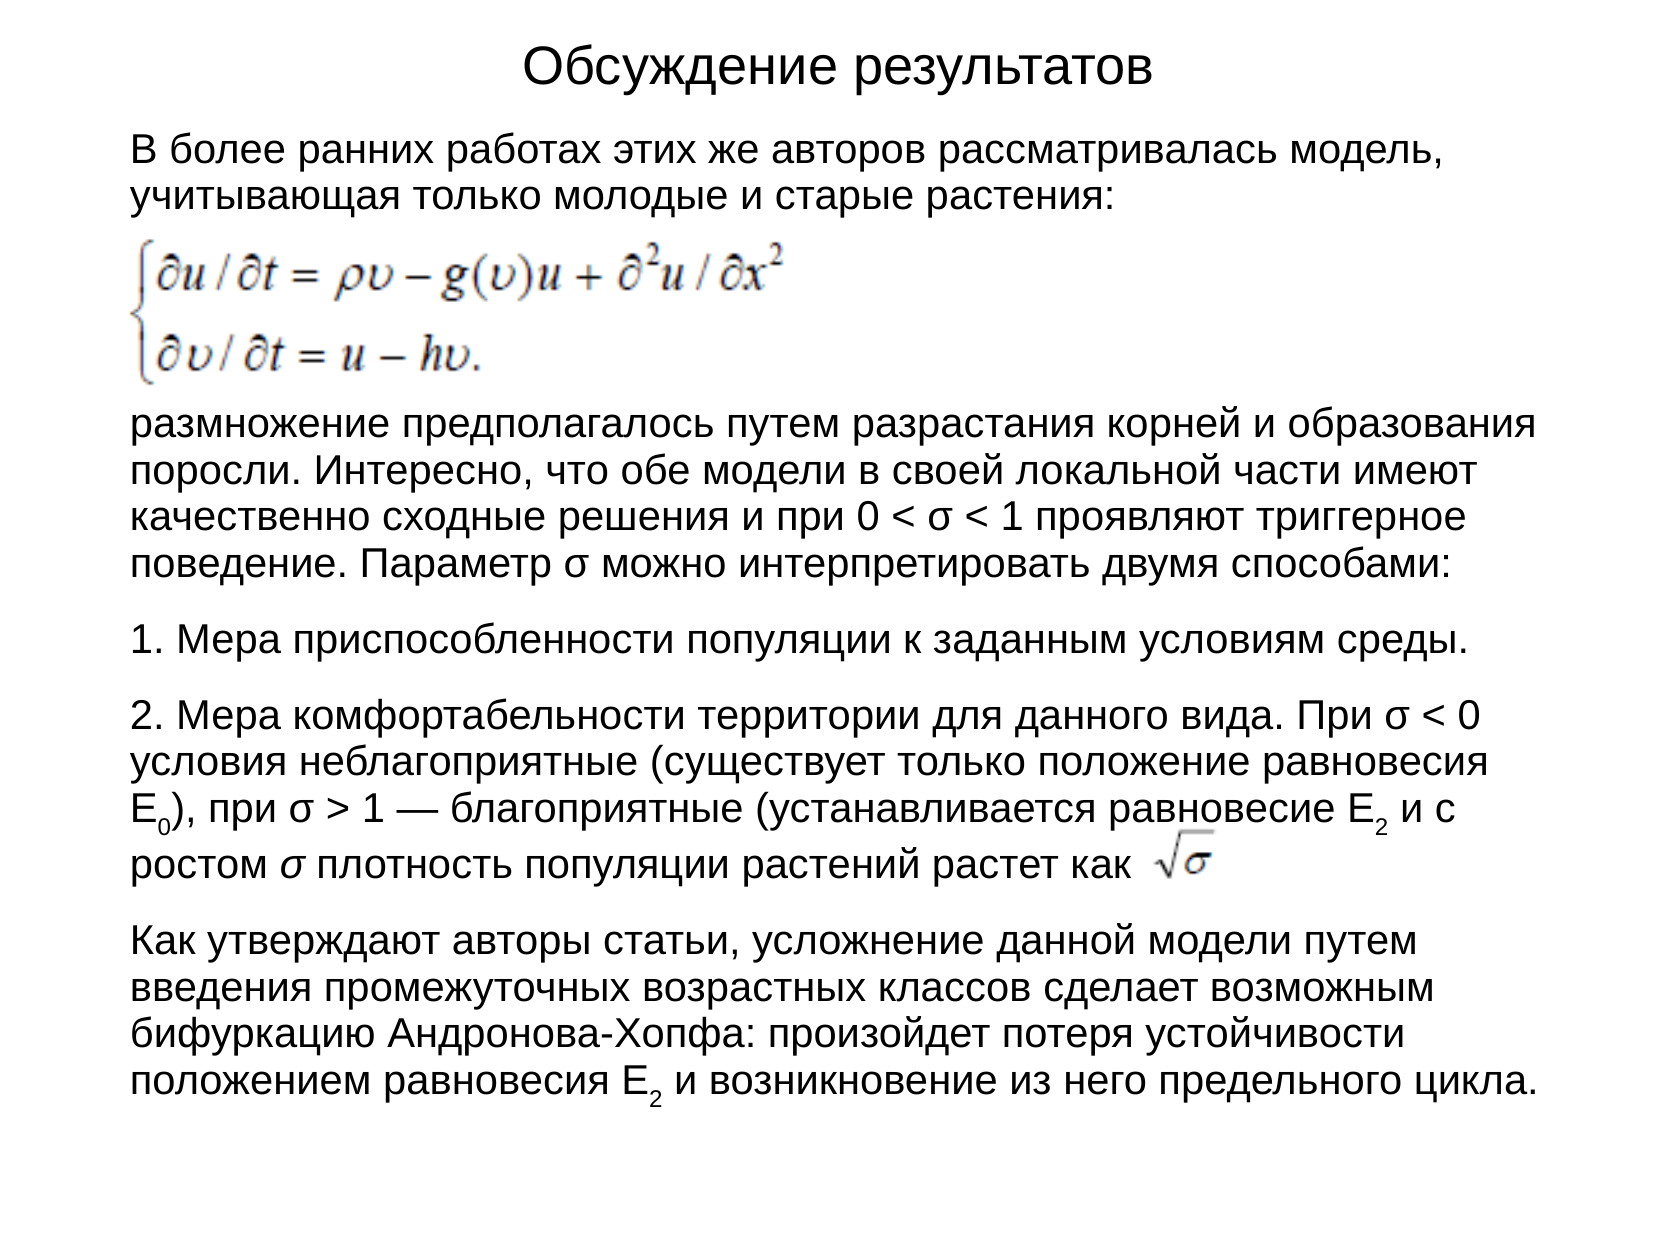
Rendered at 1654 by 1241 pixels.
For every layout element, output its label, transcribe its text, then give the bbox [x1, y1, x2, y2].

picture [111, 224, 804, 402]
picture [1150, 823, 1221, 886]
list Обсуждение результатов В более ранних работах этих же авторов рассматривалась модель, учитывающая только молодые и старые растения: размножение предполагалось путем разрастания корней и образования поросли. Интересно, что обе модели в своей локальной части имеют качественно сходные решения и при 0 < σ < 1 проявляют триггерное поведение. Параметр σ можно интерпретировать двумя способами: 1. Мера приспособленности популяции к заданным условиям среды. 2. Мера комфортабельности территории для данного вида. При σ < 0 условия неблагоприятные (существует только положение равновесия Е0), при σ > 1 — благоприятные (устанавливается равновесие Е2 и с ростом σ плотность популяции растений растет как . Как утверждают авторы статьи, усложнение данной модели путем введения промежуточных возрастных классов сделает возможным бифуркацию Андронова-Хопфа: произойдет потеря устойчивости положением равновесия Е2 и возникновение из него предельного цикла. [59, 35, 1548, 1229]
